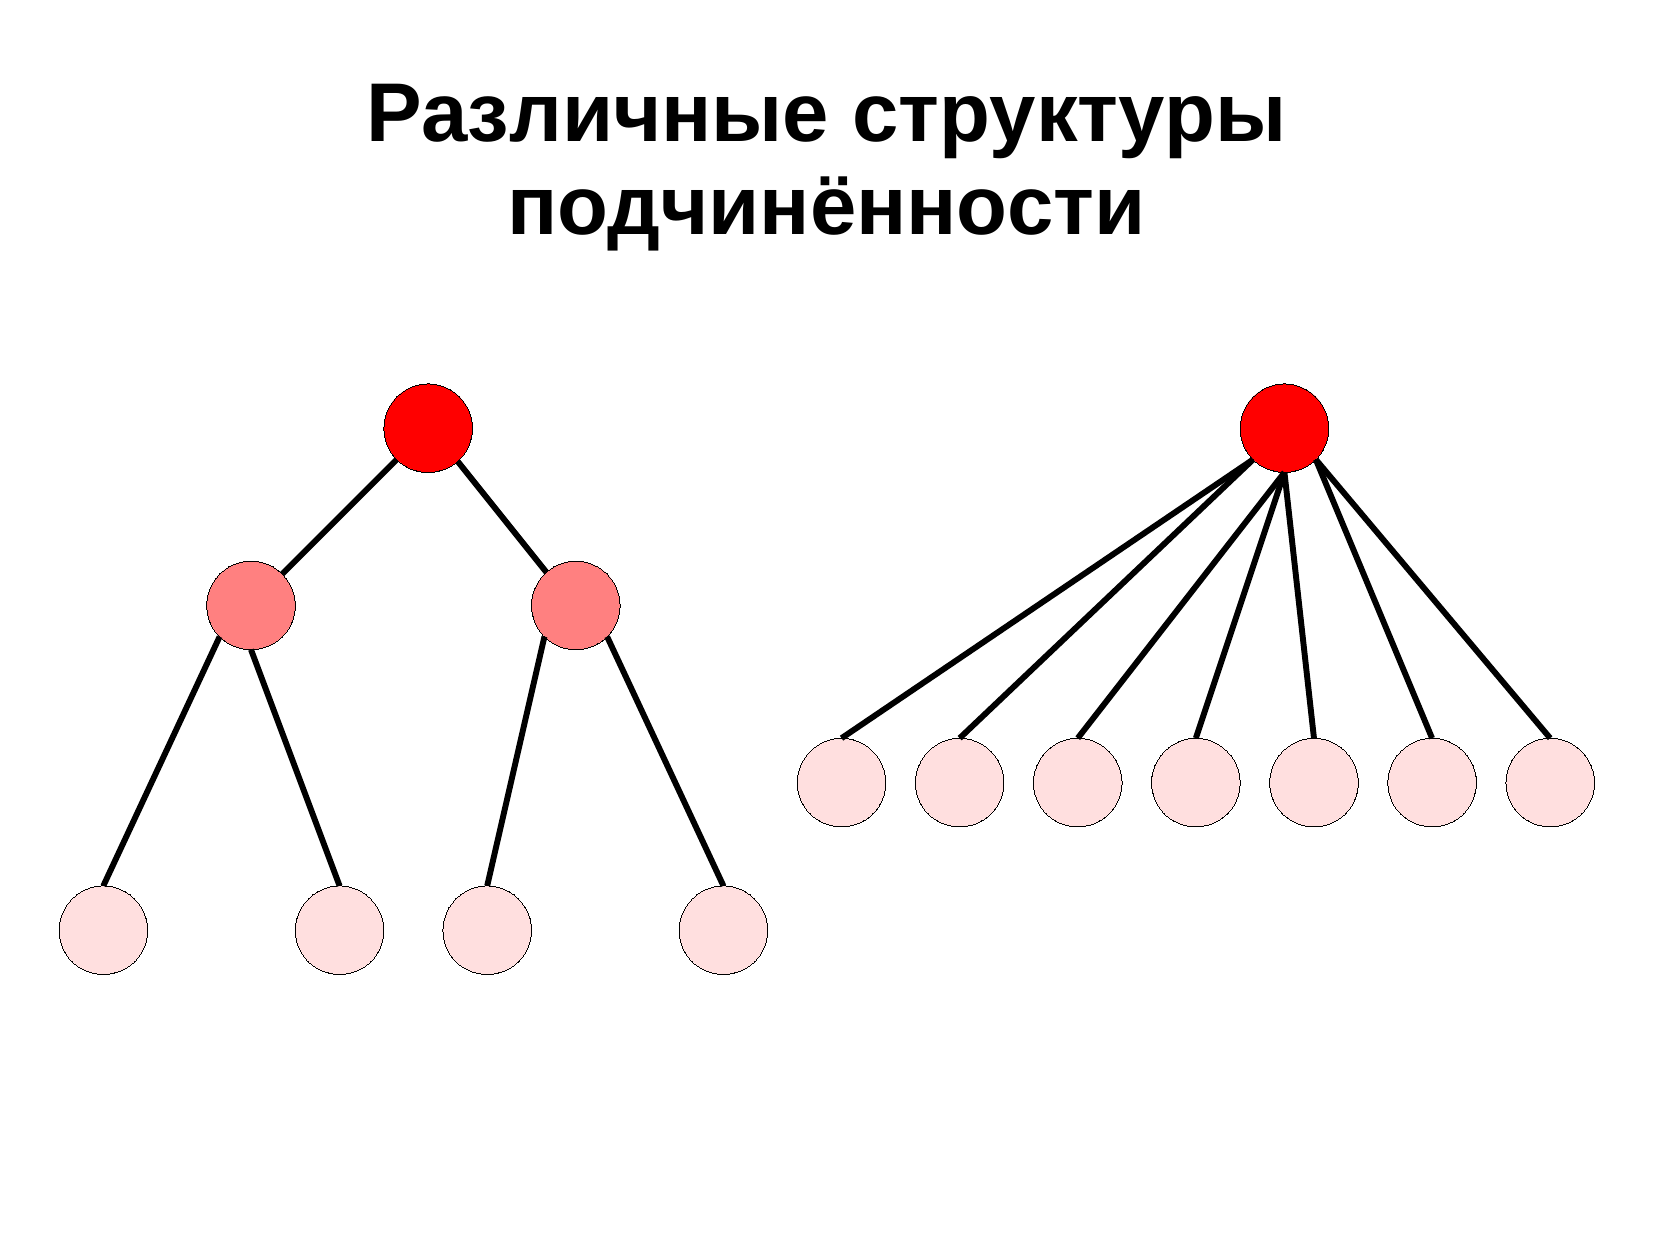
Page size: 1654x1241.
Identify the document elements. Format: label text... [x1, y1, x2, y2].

text_box Различные структуры подчинённости [59, 59, 1595, 260]
text_box [679, 885, 768, 975]
text_box [295, 885, 384, 975]
text_box [1240, 383, 1329, 473]
text_box [531, 561, 621, 650]
text_box [1033, 738, 1123, 827]
text_box [1151, 738, 1241, 827]
text_box [915, 738, 1004, 827]
text_box [206, 561, 296, 650]
text_box [797, 738, 886, 827]
text_box [1505, 738, 1595, 827]
text_box [383, 383, 473, 473]
text_box [1387, 738, 1477, 827]
text_box [59, 885, 148, 975]
text_box [1269, 738, 1359, 827]
text_box [442, 886, 532, 975]
